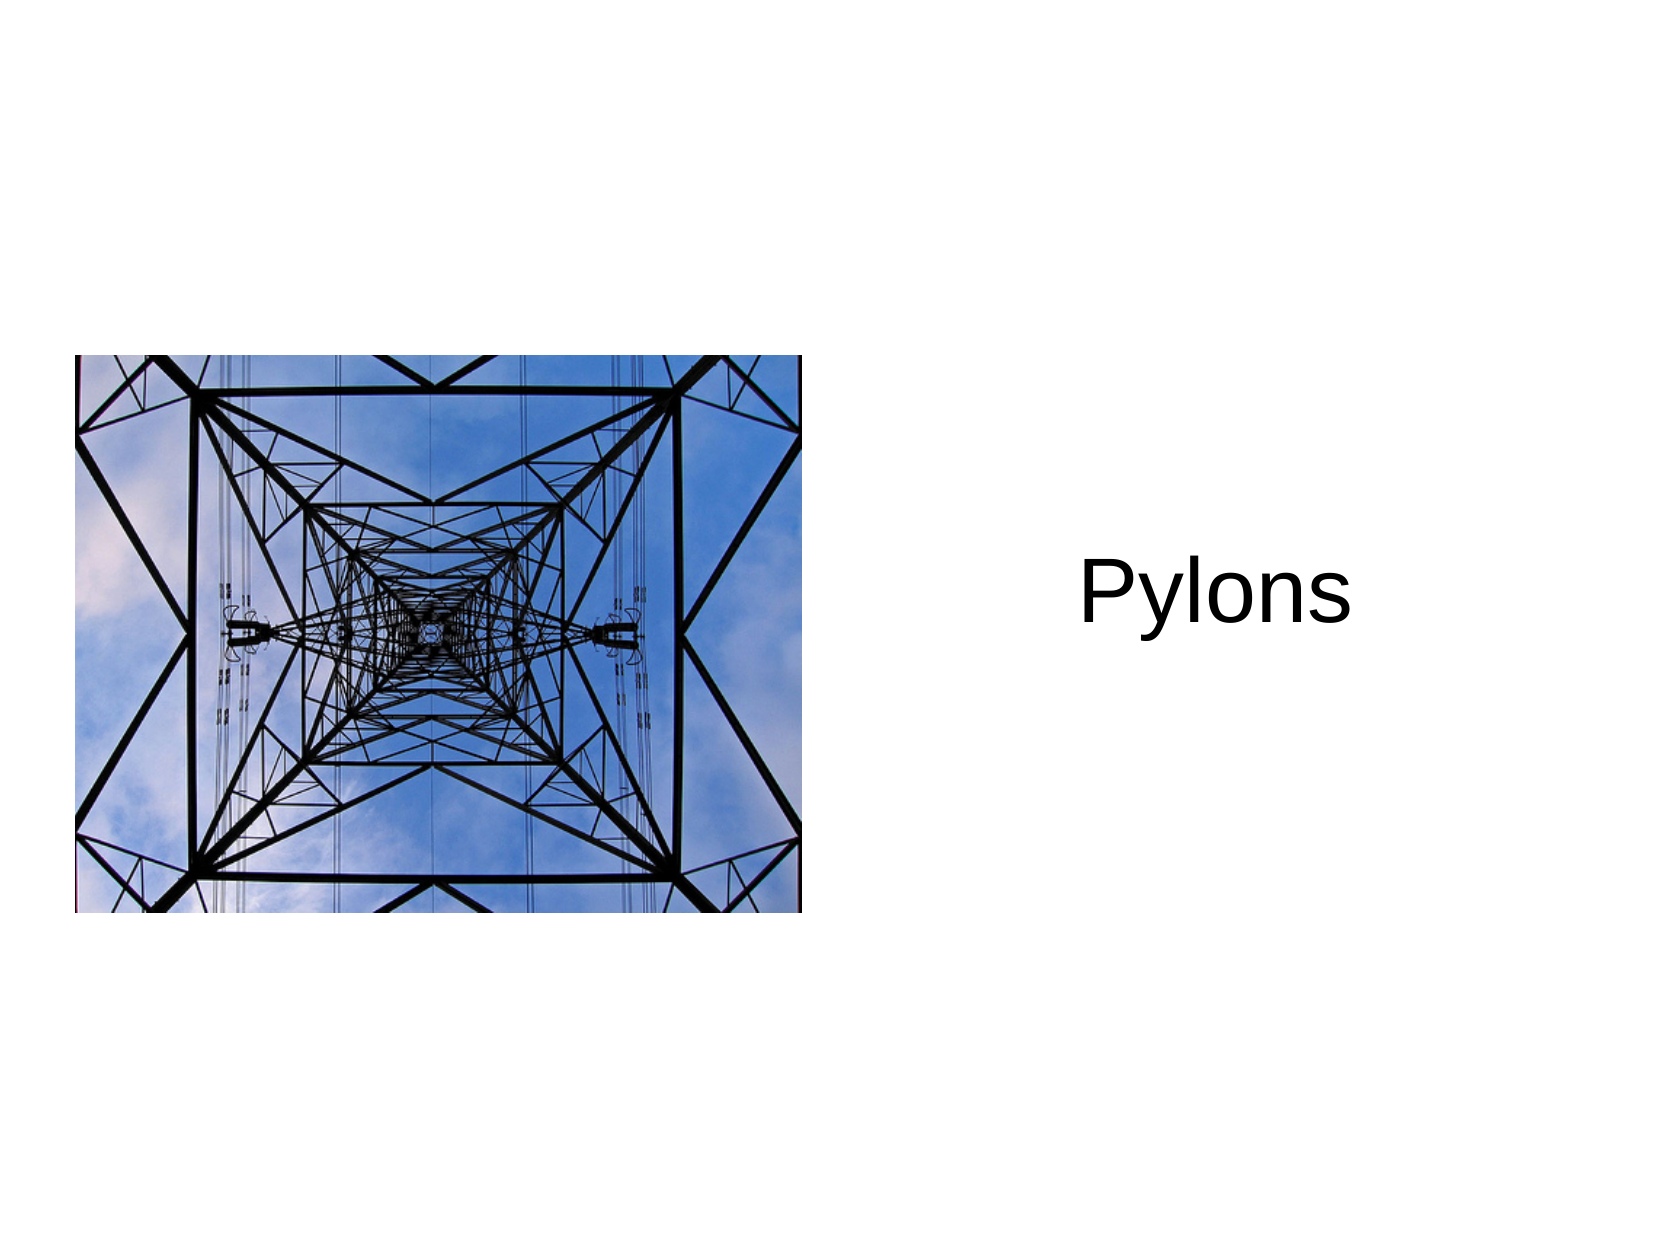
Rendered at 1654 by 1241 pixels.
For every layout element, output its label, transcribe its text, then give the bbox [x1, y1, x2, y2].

picture [75, 355, 802, 913]
title Pylons [825, 56, 1571, 1126]
